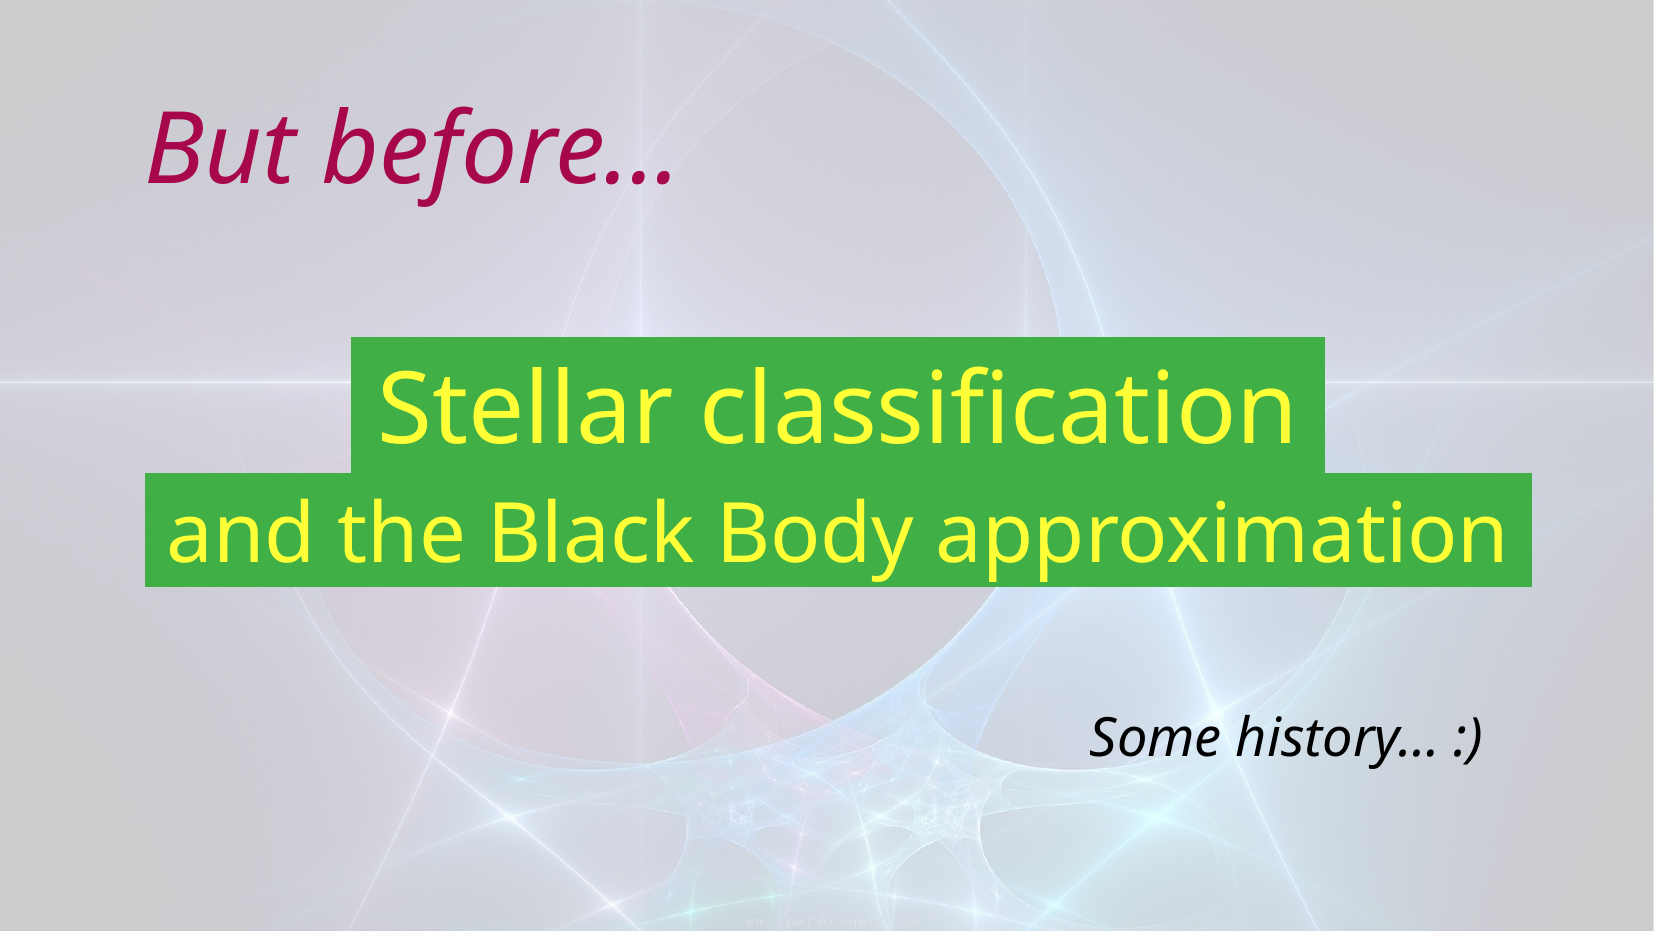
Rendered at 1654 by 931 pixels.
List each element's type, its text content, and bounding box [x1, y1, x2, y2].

text_box But before... [0, 0, 1158, 505]
picture [0, 0, 1654, 931]
text_box Some history… :) [1074, 690, 1574, 769]
text_box Stellar classification and the Black Body approximation [94, 265, 1583, 658]
